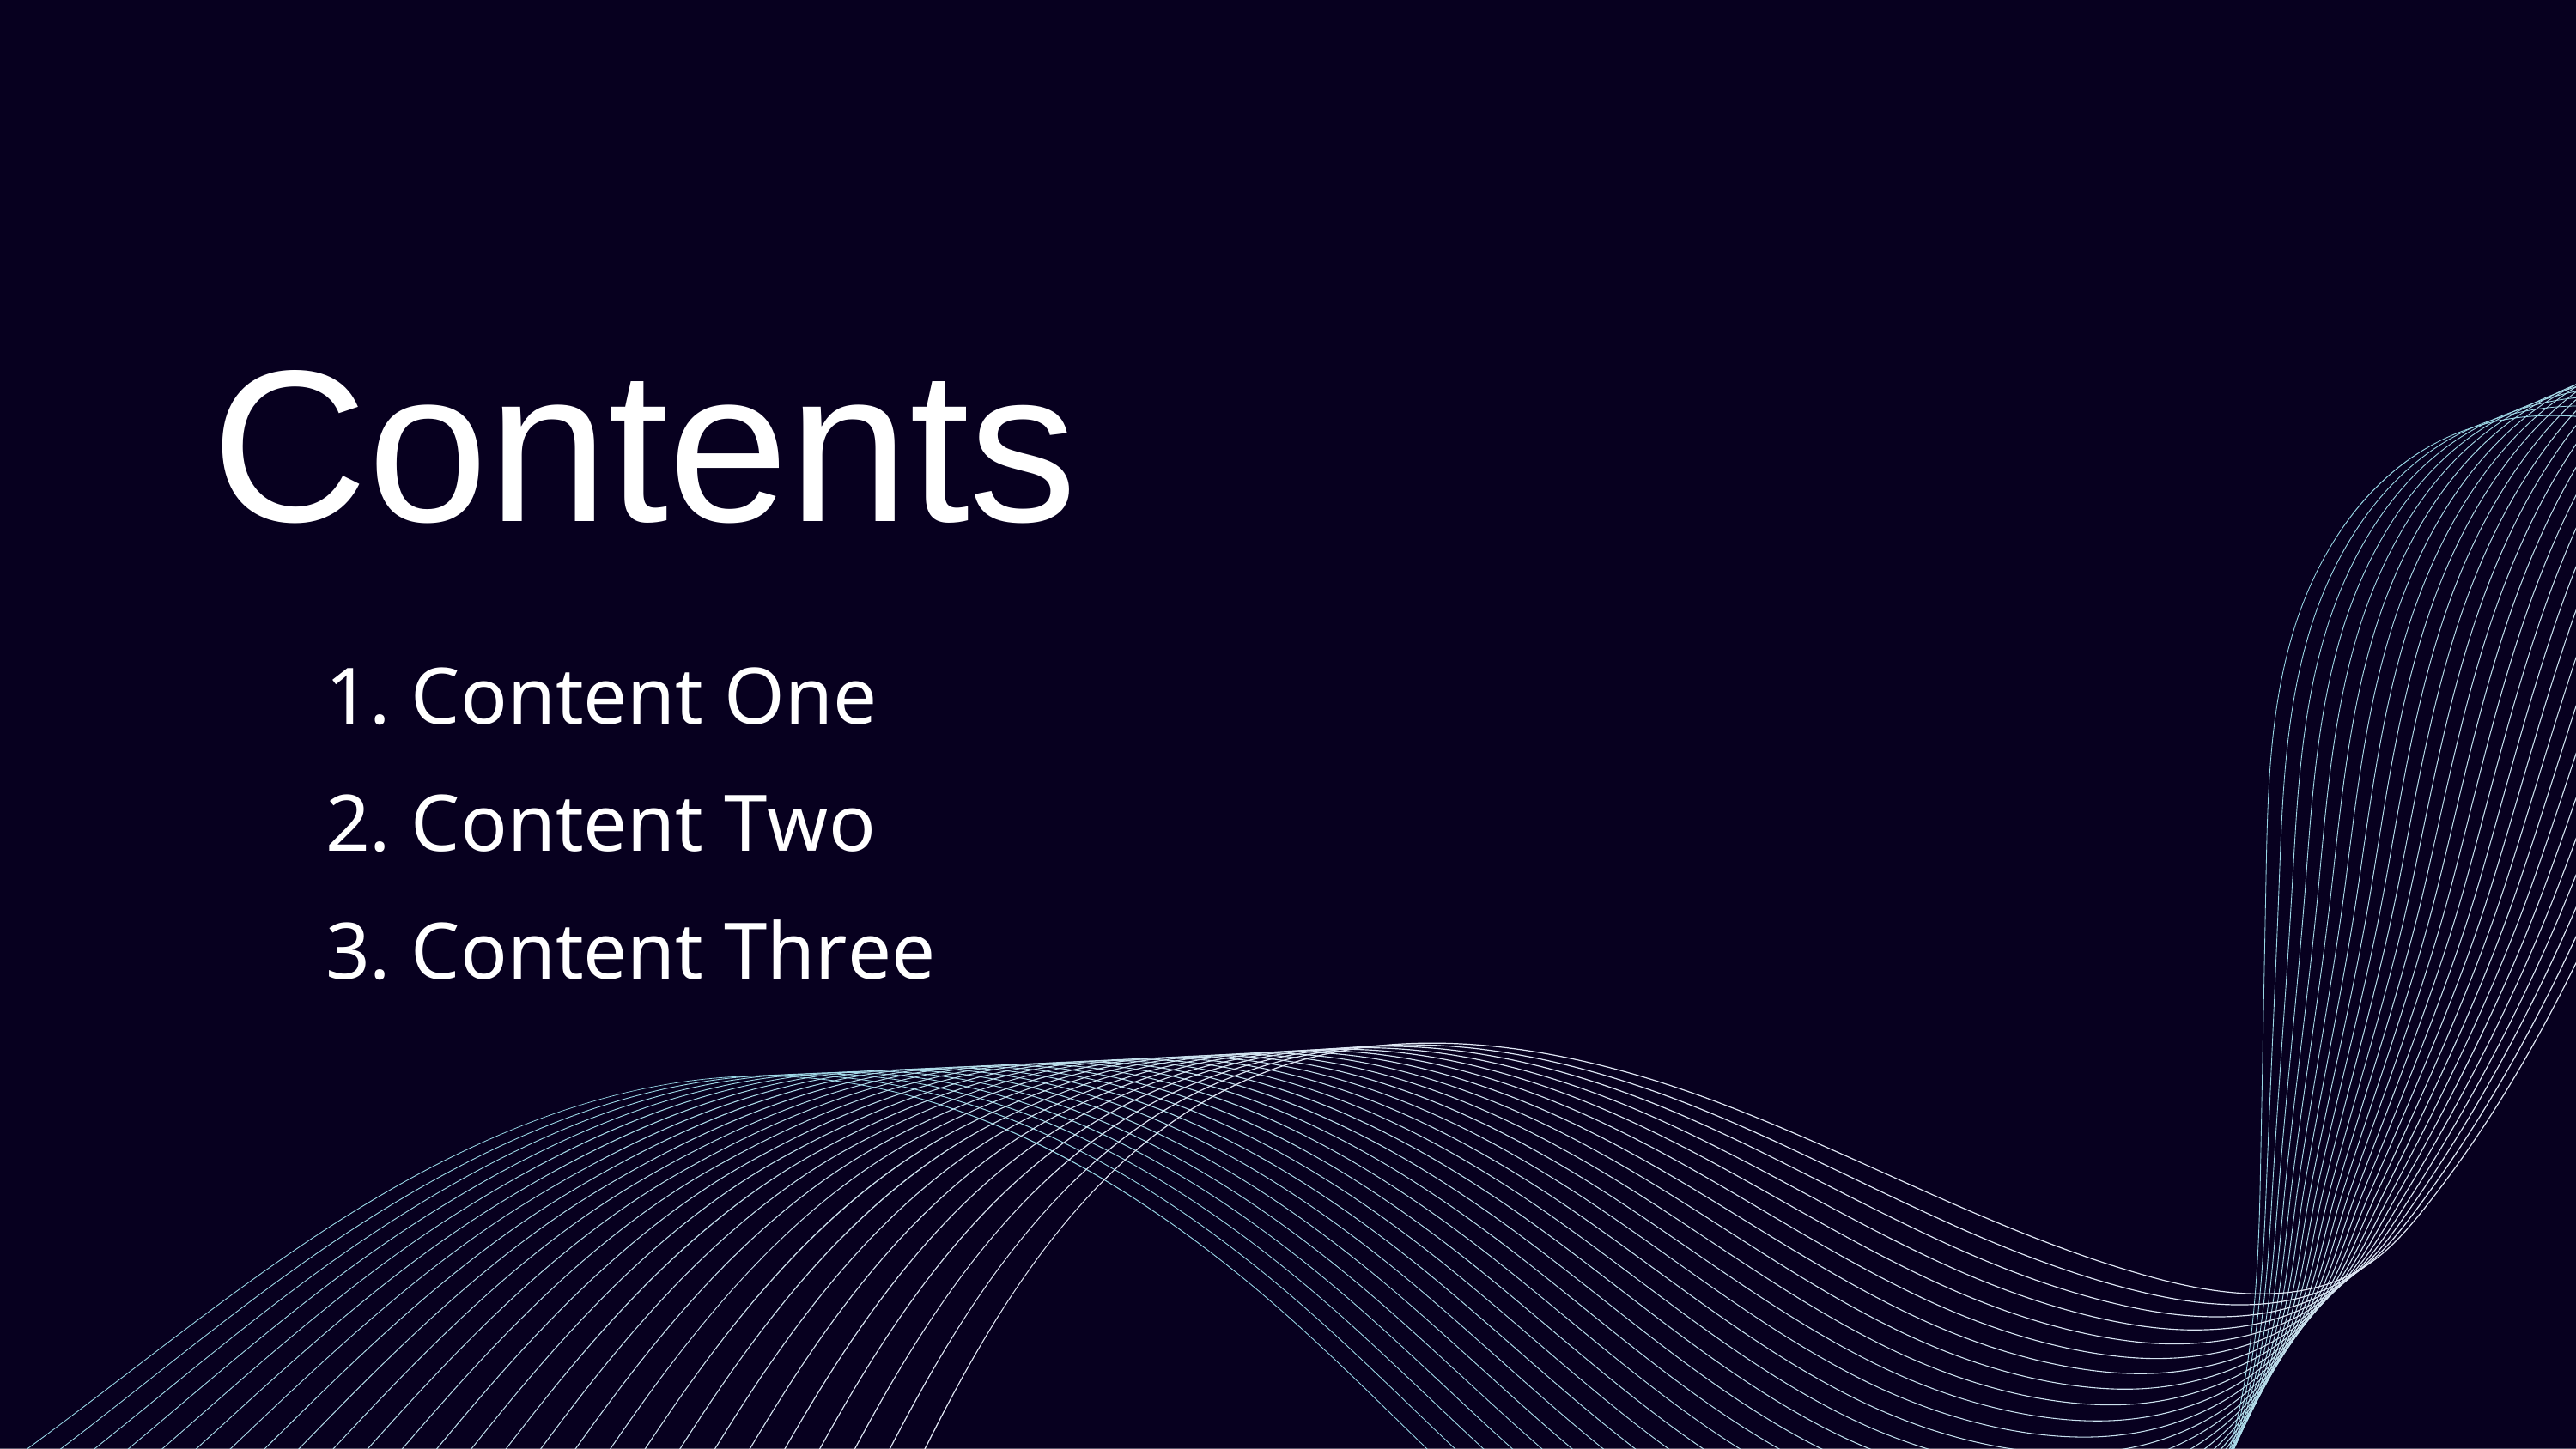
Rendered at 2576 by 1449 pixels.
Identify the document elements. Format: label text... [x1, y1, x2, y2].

text_box Content One Content Two Content Three [322, 611, 1240, 995]
title Contents [64, 156, 2087, 567]
